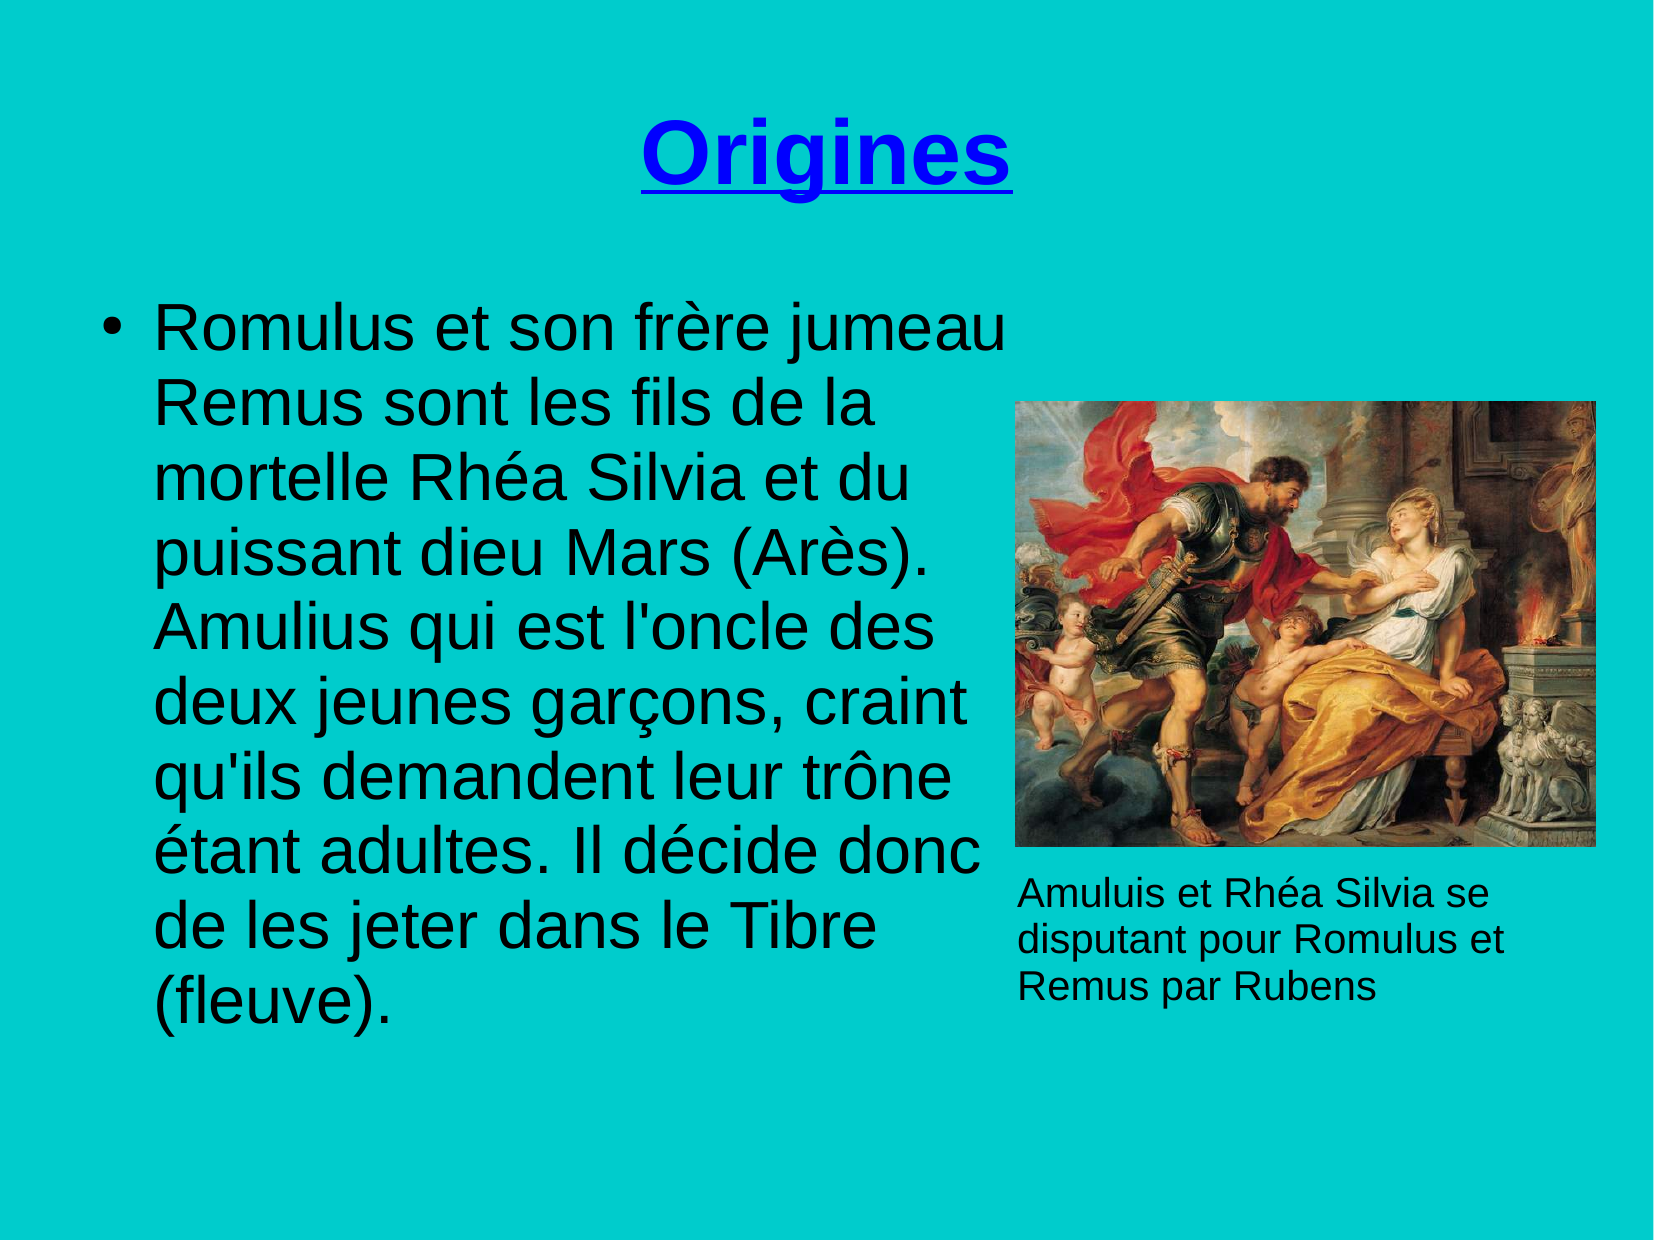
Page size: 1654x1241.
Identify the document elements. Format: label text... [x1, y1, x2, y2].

text_box Amuluis et Rhéa Silvia se disputant pour Romulus et Remus par Rubens [1002, 862, 1617, 1017]
list Romulus et son frère jumeau Remus sont les fils de la mortelle Rhéa Silvia et du puissant dieu Mars (Arès). Amulius qui est l'oncle des deux jeunes garçons, craint qu'ils demandent leur trône étant adultes. Il décide donc de les jeter dans le Tibre (fleuve). [82, 290, 1040, 1170]
title Origines [82, 49, 1571, 257]
picture [1015, 401, 1596, 847]
